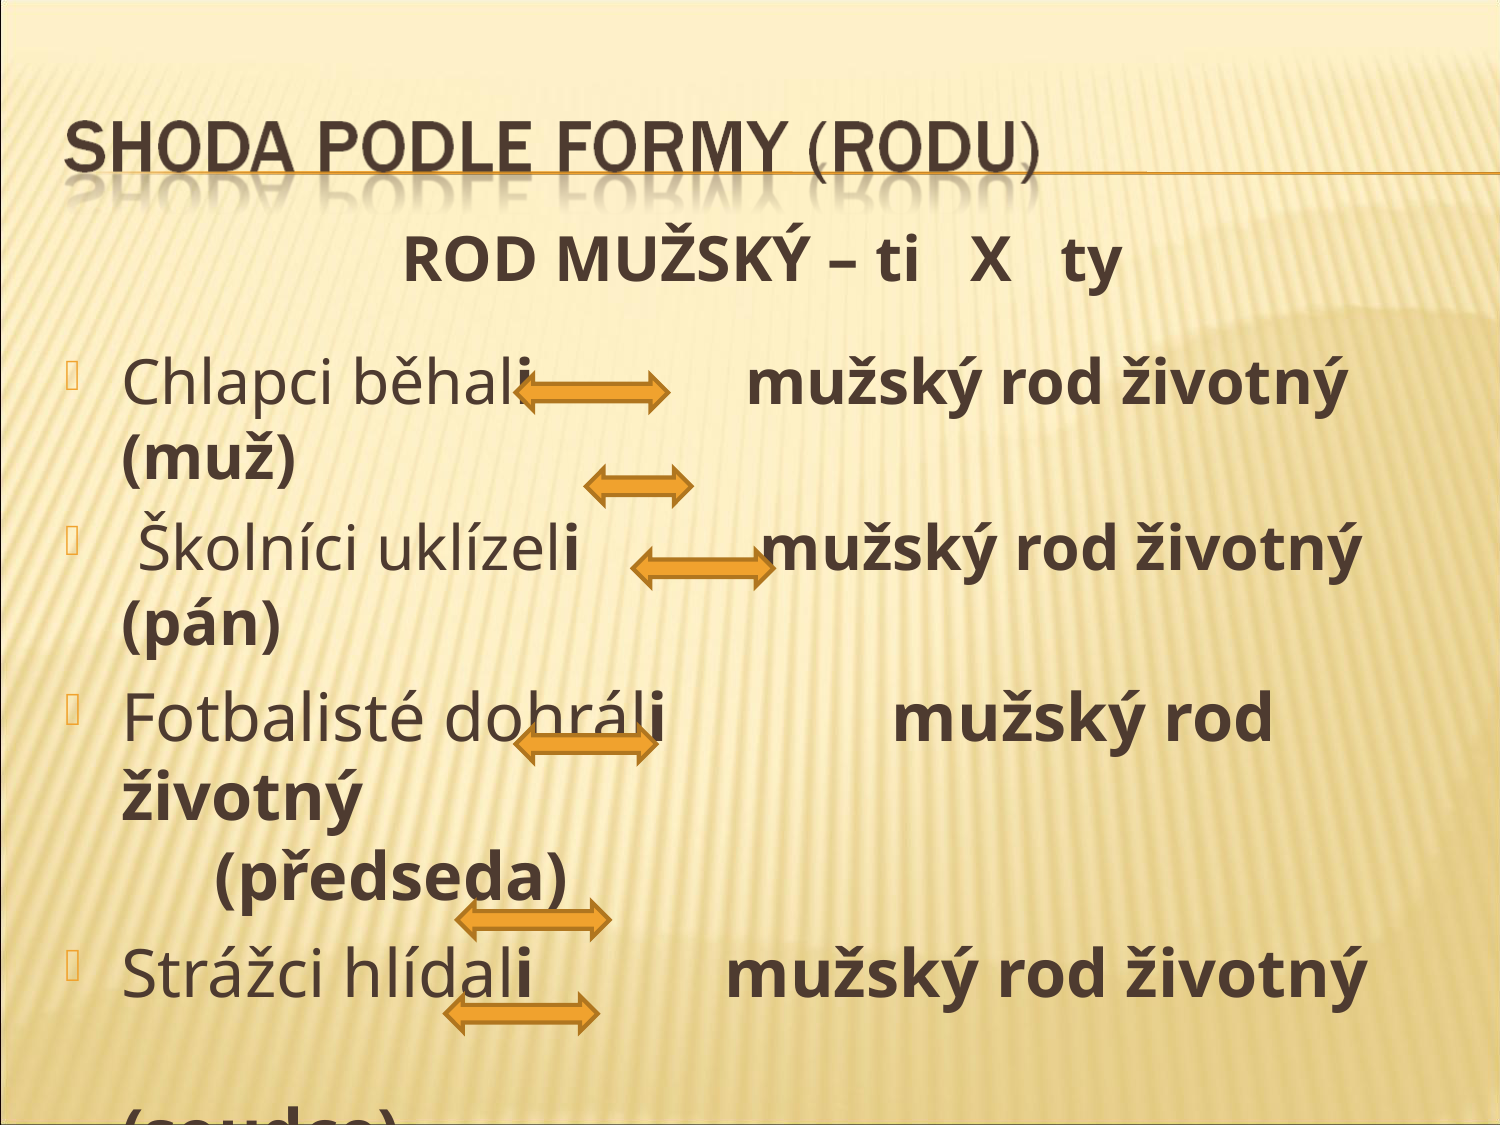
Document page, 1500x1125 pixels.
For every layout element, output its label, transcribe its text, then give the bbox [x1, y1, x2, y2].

text_box [445, 996, 598, 1032]
text_box [515, 726, 657, 762]
text_box [457, 902, 610, 938]
text_box [585, 468, 692, 504]
picture [0, 0, 1500, 1125]
text_box [632, 550, 774, 586]
text_box [515, 374, 669, 411]
text_box [16, 73, 1477, 264]
list ROD MUŽSKÝ – ti X ty Chlapci běhali mužský rod životný (muž) Školníci uklízeli mužský rod životný (pán) Fotbalisté dohráli mužský rod životný (předseda) Strážci hlídali mužský rod životný (soudce) Stoly padaly mužský rod neživotný (hrad) Nože řezaly mužský rod neživotný (stroj) [50, 210, 1476, 1125]
